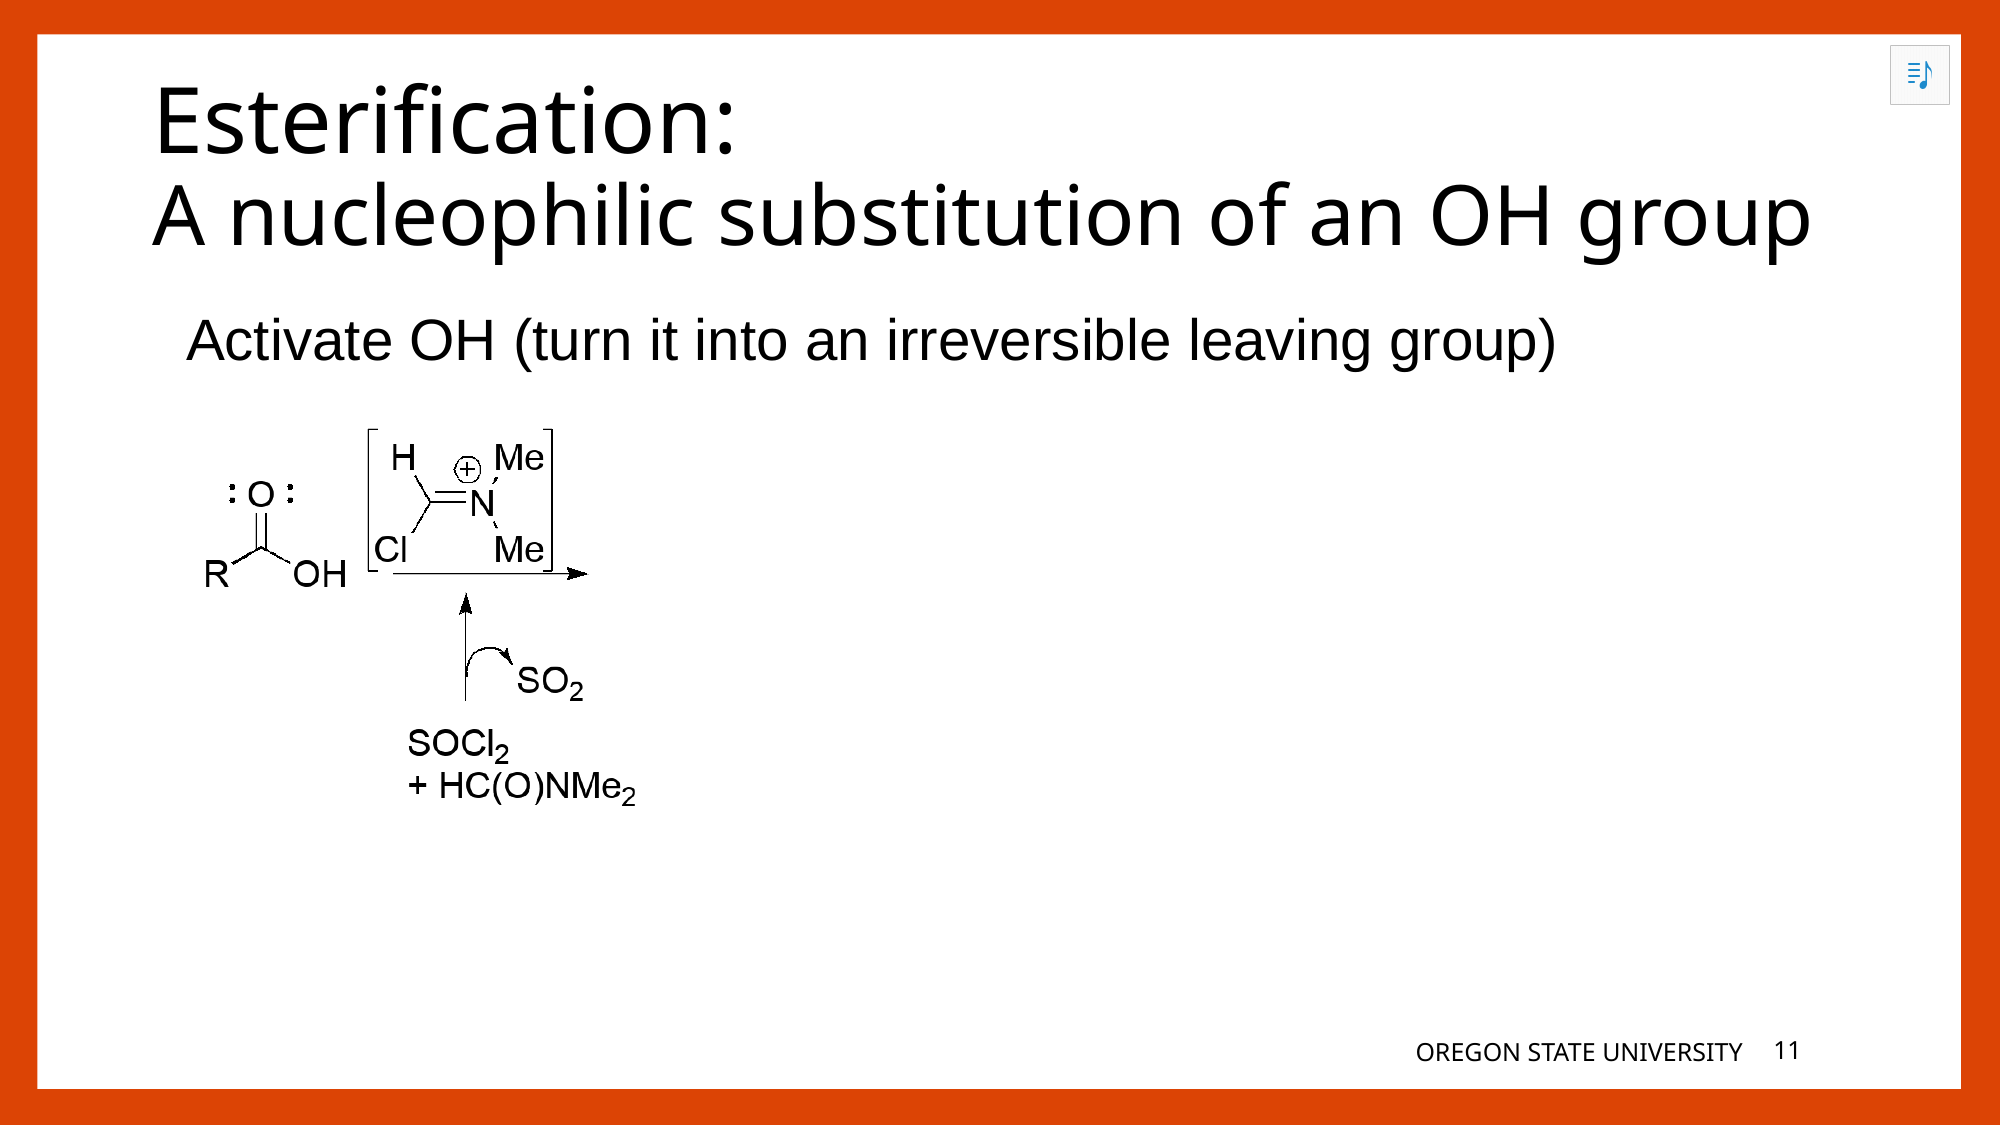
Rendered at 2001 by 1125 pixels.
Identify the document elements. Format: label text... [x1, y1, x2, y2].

title Esterification: A nucleophilic substitution of an OH group [137, 59, 1863, 278]
footer OREGON STATE UNIVERSITY [662, 1021, 1758, 1082]
text_box Activate OH (turn it into an irreversible leaving group) [171, 299, 1576, 380]
slide_number 1 [1758, 1021, 1863, 1082]
picture [150, 383, 1884, 1011]
text_box [1890, 45, 1951, 105]
